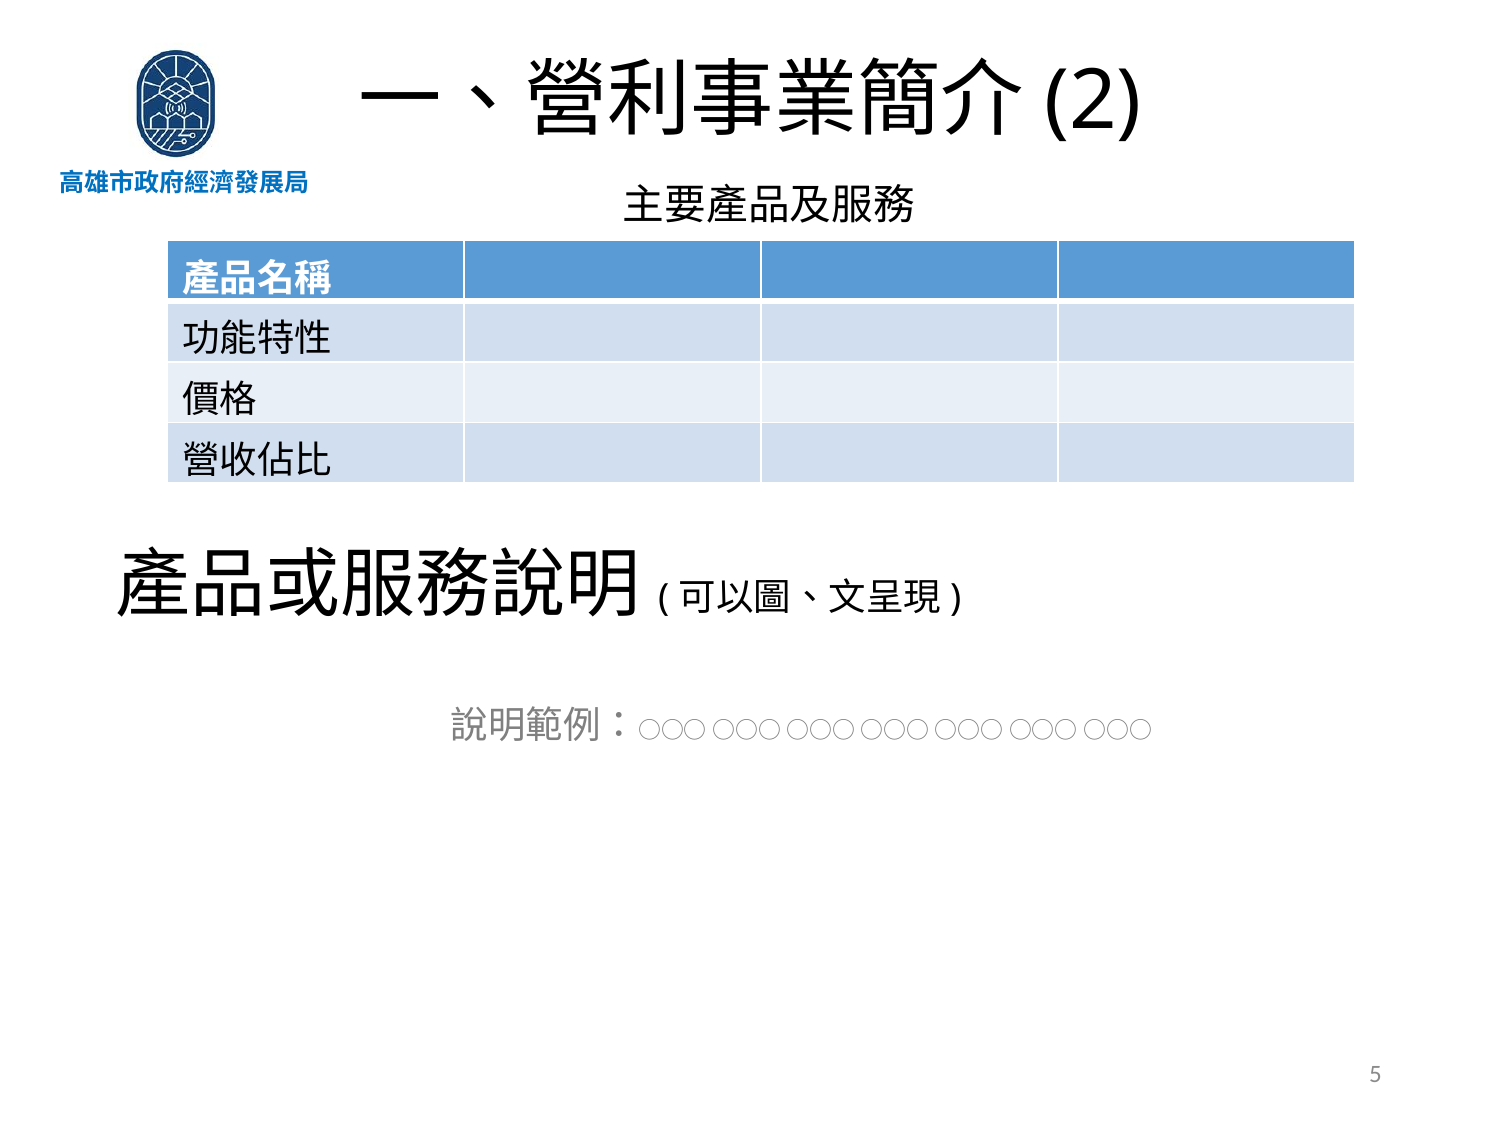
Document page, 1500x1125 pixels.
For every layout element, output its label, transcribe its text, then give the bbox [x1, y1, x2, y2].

table_cell [1059, 423, 1354, 482]
text_box 一、營利事業簡介(2) [74, 19, 1425, 171]
text_box 產品或服務說明(可以圖、文呈現) [100, 527, 1451, 634]
table_header [1059, 241, 1354, 298]
picture [151, 171, 171, 176]
picture [170, 171, 188, 176]
picture [123, 171, 140, 176]
picture [105, 171, 120, 176]
table_header 產品名稱 [168, 241, 463, 298]
table_cell 營收佔比 [168, 423, 463, 482]
table_cell [1059, 363, 1354, 422]
table_cell 價格 [168, 363, 463, 422]
table_cell [762, 423, 1057, 482]
table_cell [762, 363, 1057, 422]
table_cell [465, 304, 760, 361]
picture [225, 171, 238, 176]
picture [207, 171, 223, 176]
table_header [762, 241, 1057, 298]
text_box 說明範例：○○○ ○○○ ○○○ ○○○ ○○○ ○○○ ○○○ [435, 694, 1168, 754]
table_cell [465, 423, 760, 482]
table_cell [465, 363, 760, 422]
table_cell [1059, 304, 1354, 361]
table_cell [762, 304, 1057, 361]
table_header [465, 241, 760, 298]
text_box 主要產品及服務 [608, 170, 1359, 236]
table_cell 功能特性 [168, 304, 463, 361]
slide_number <編號> [1059, 1042, 1397, 1103]
